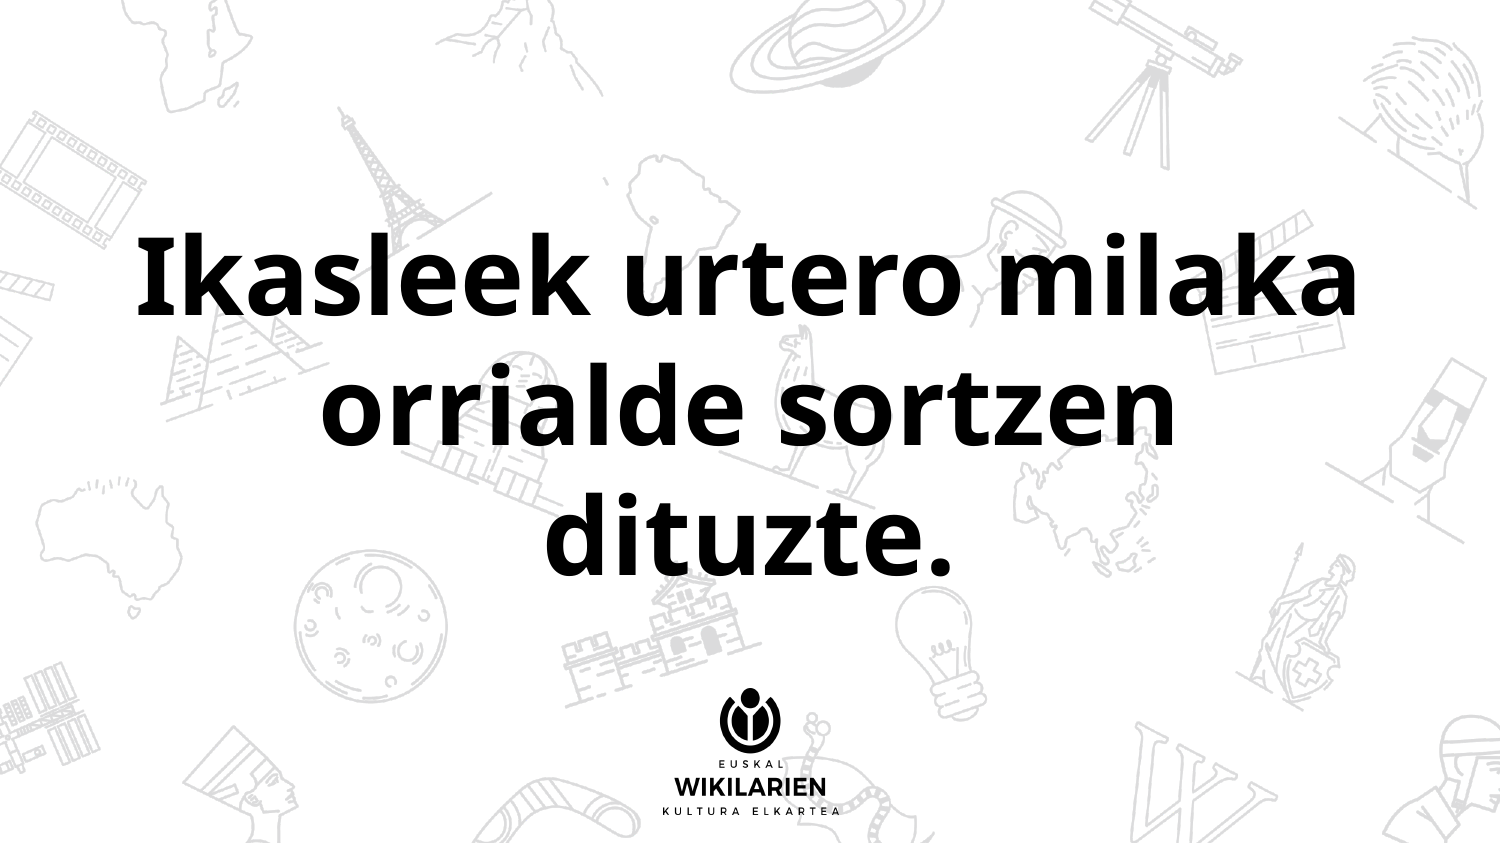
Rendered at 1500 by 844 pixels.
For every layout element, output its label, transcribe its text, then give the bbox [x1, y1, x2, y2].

title Ikasleek urtero milaka orrialde sortzen dituzte. [116, 237, 1384, 567]
picture [0, 0, 1500, 844]
